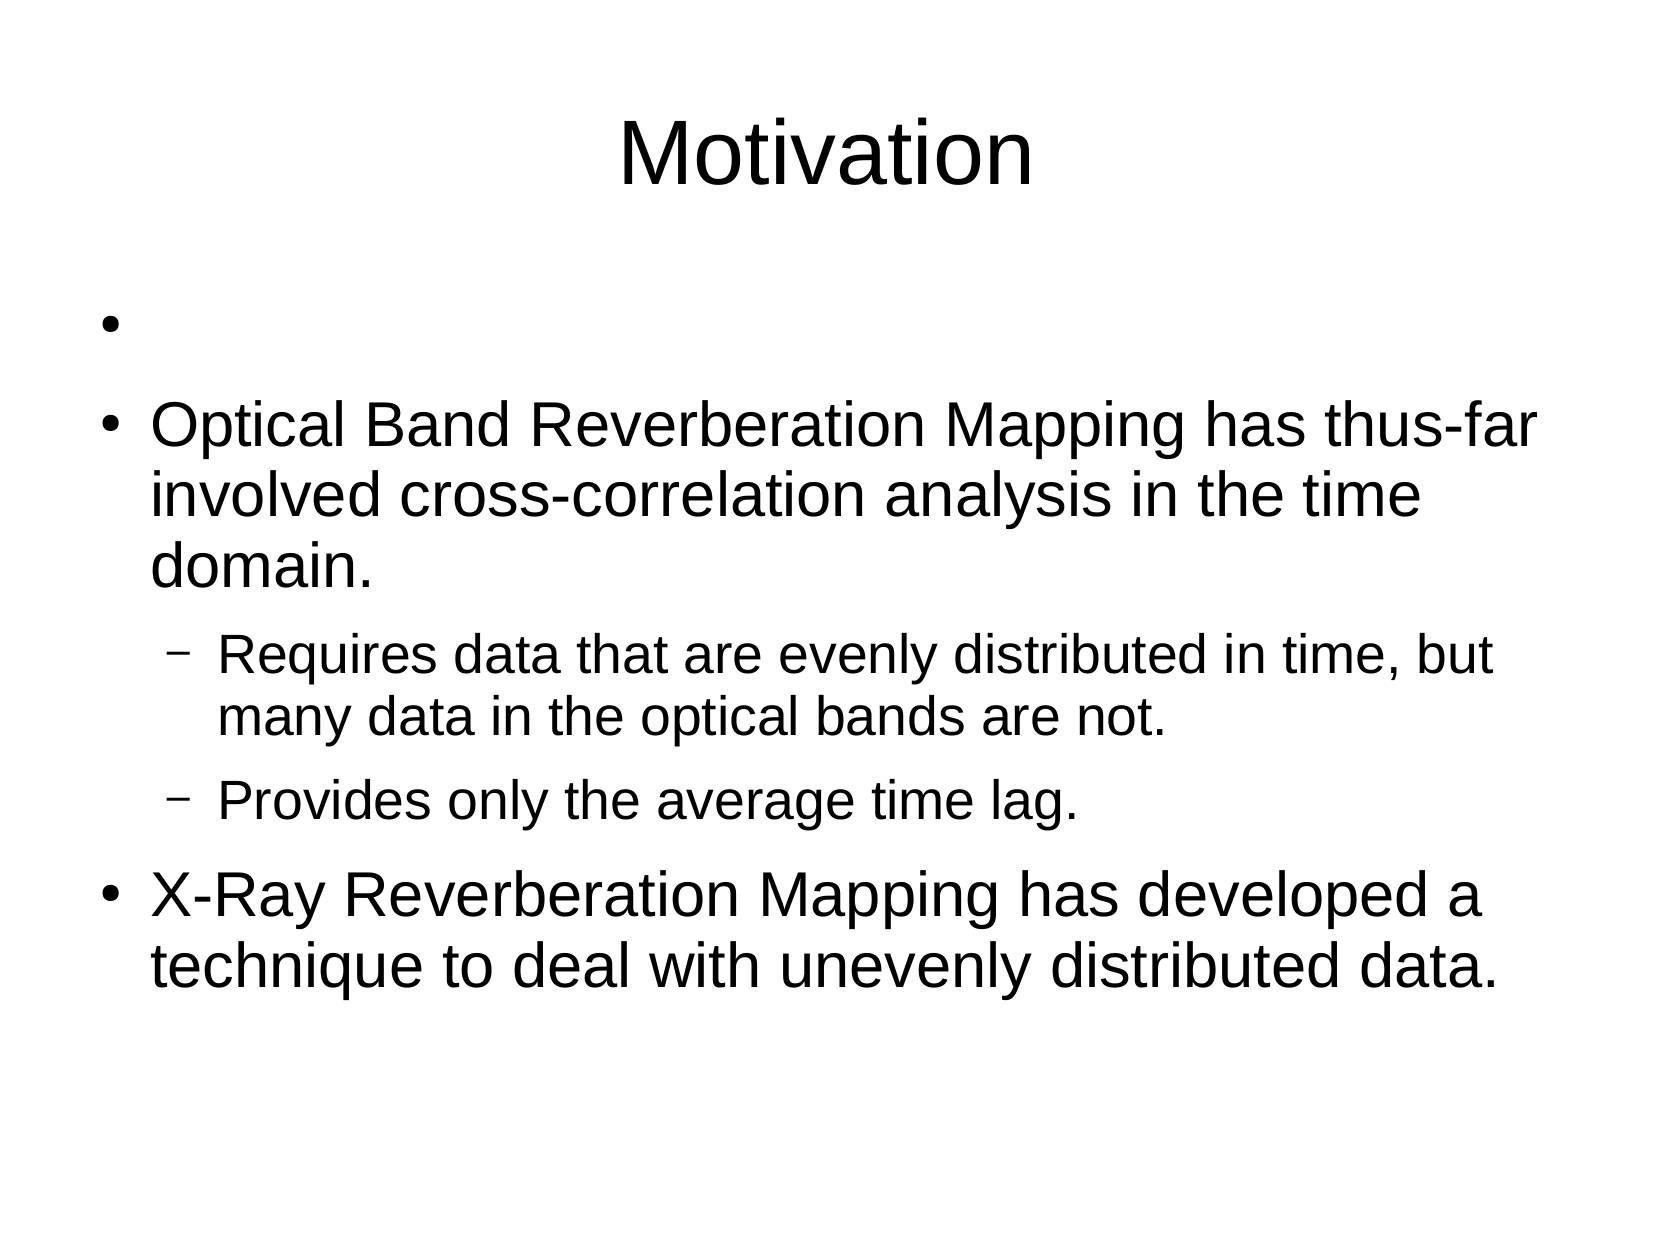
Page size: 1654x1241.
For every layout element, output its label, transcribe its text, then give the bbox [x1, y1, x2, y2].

list Optical Band Reverberation Mapping has thus-far involved cross-correlation analysis in the time domain. Requires data that are evenly distributed in time, but many data in the optical bands are not. Provides only the average time lag. X-Ray Reverberation Mapping has developed a technique to deal with unevenly distributed data. [82, 290, 1571, 1010]
title Motivation [82, 49, 1571, 257]
